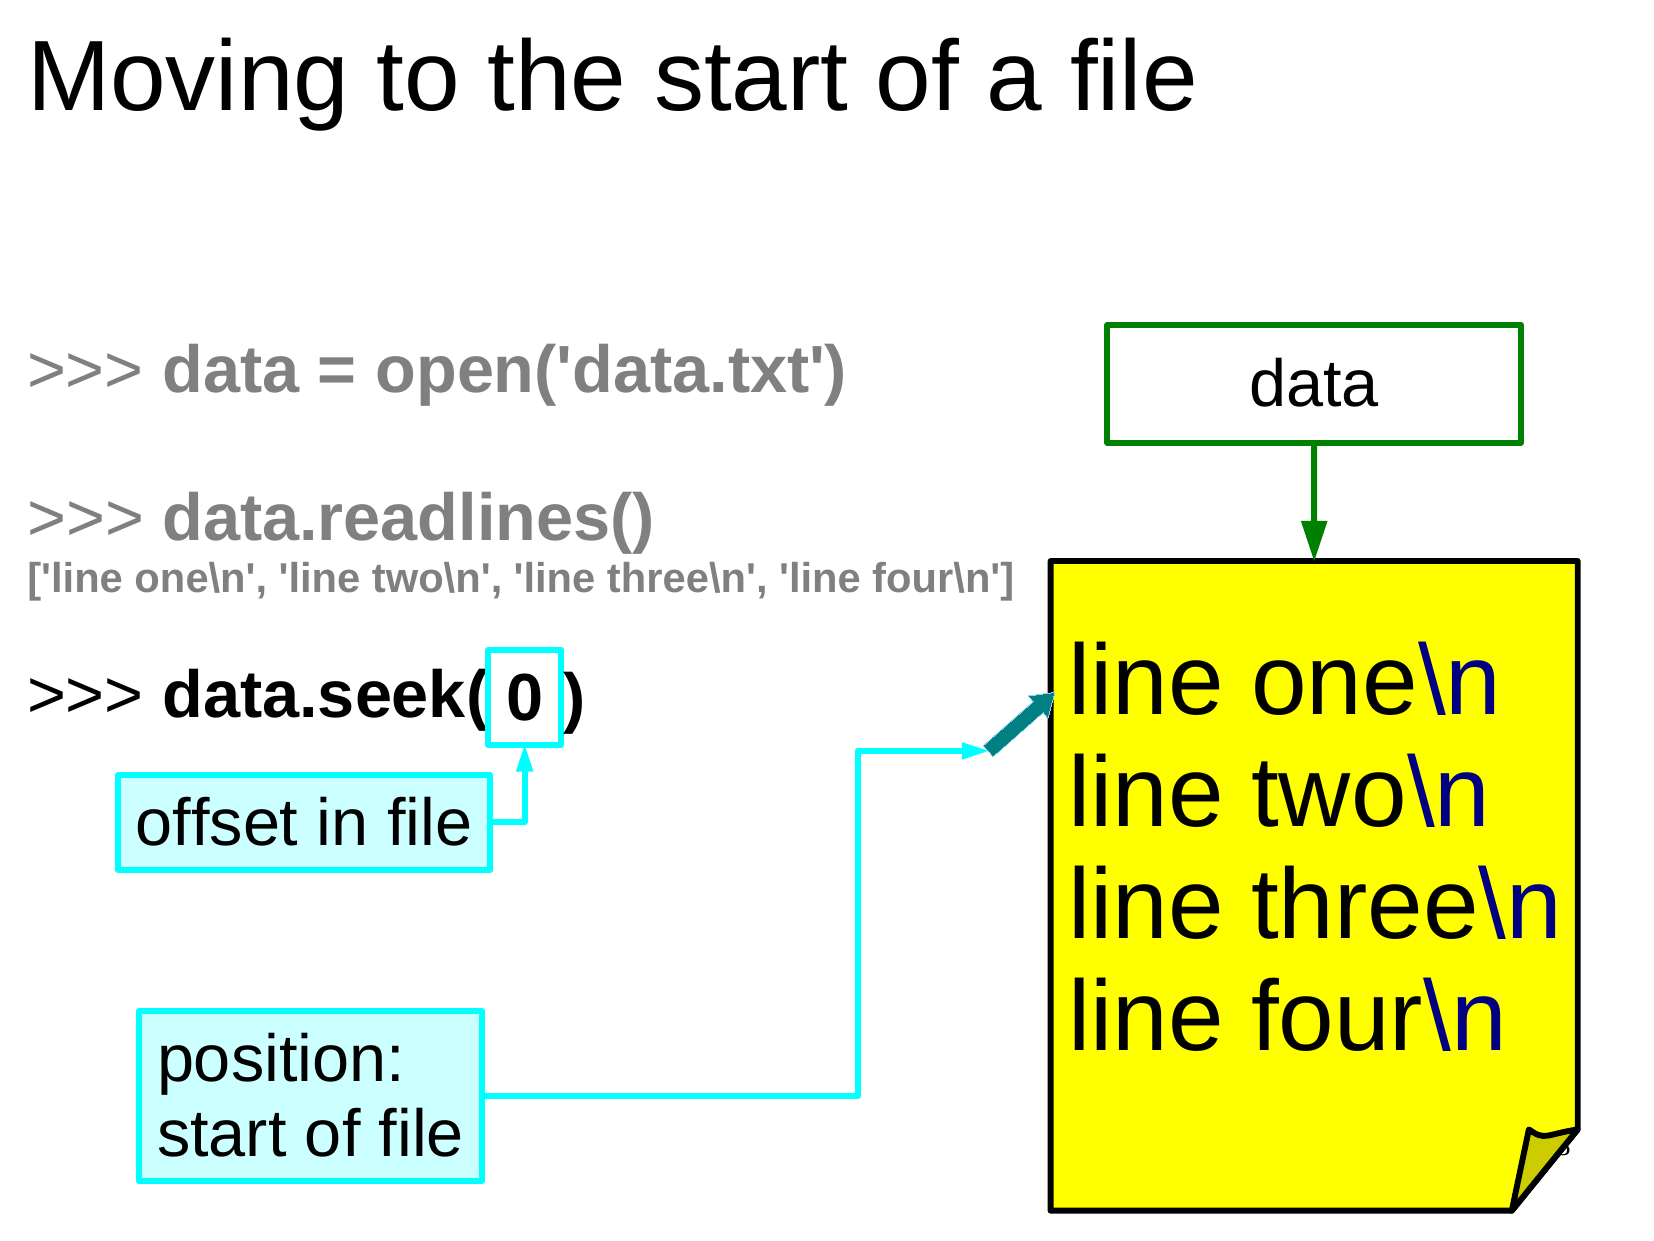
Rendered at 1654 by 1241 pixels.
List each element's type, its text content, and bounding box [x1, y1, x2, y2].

text_box offset in file [118, 774, 491, 871]
text_box >>> data.readlines() ['line one\n', 'line two\n', 'line three\n', 'line four\n'] [12, 472, 1032, 610]
text_box ) [546, 649, 605, 746]
text_box Moving to the start of a file [12, 12, 1214, 140]
text_box 0 [488, 649, 546, 746]
text_box position: start of file [139, 1011, 483, 1182]
text_box [983, 692, 1055, 757]
text_box data [1107, 324, 1521, 443]
text_box line one\n line two\n line three\n line four\n [1050, 561, 1578, 1211]
text_box >>> data.seek( [12, 649, 485, 740]
text_box >>> data = open('data.txt') [12, 324, 863, 415]
